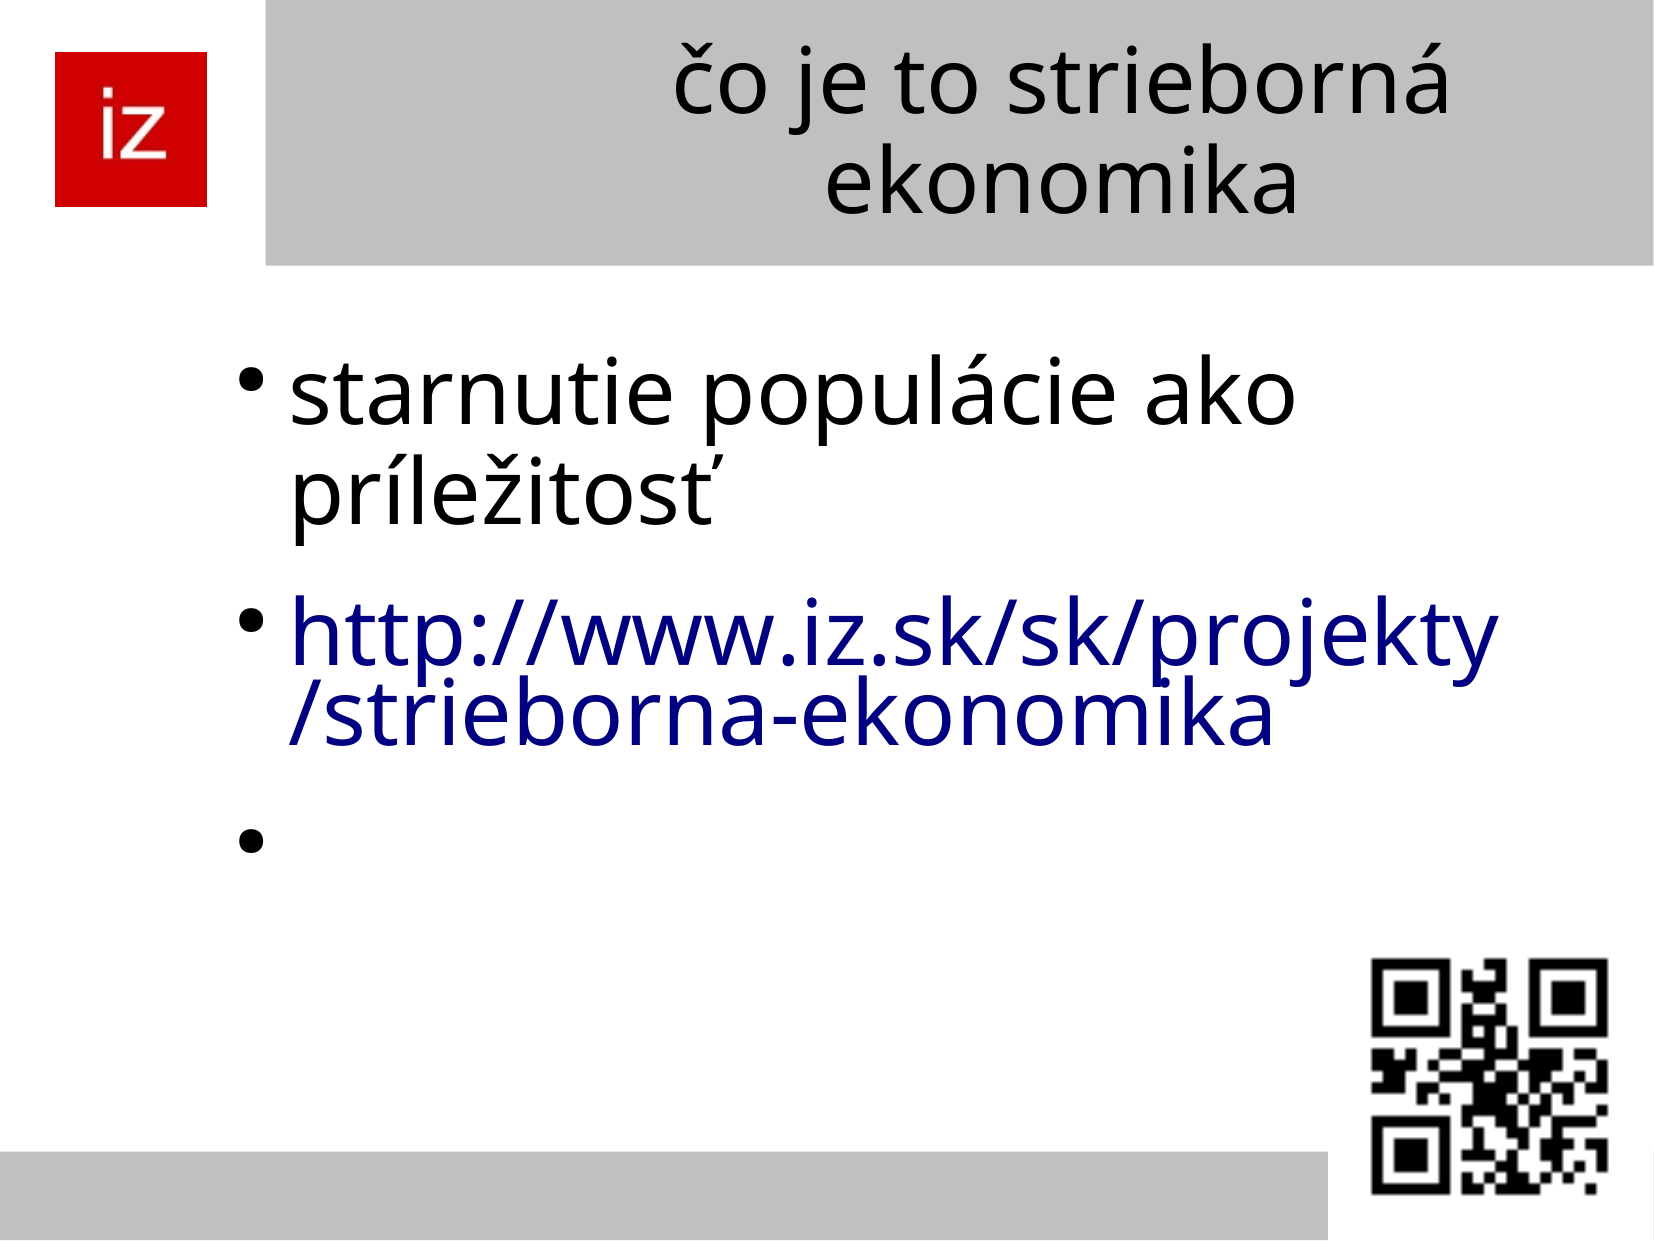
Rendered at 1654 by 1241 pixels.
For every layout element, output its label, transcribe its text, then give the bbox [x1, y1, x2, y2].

title čo je to strieborná ekonomika [561, 29, 1565, 237]
list starnutie populácie ako príležitosť http://www.iz.sk/sk/projekty/strieborna-ekonomika [121, 344, 1533, 1126]
picture [55, 52, 207, 207]
picture [1328, 915, 1654, 1241]
